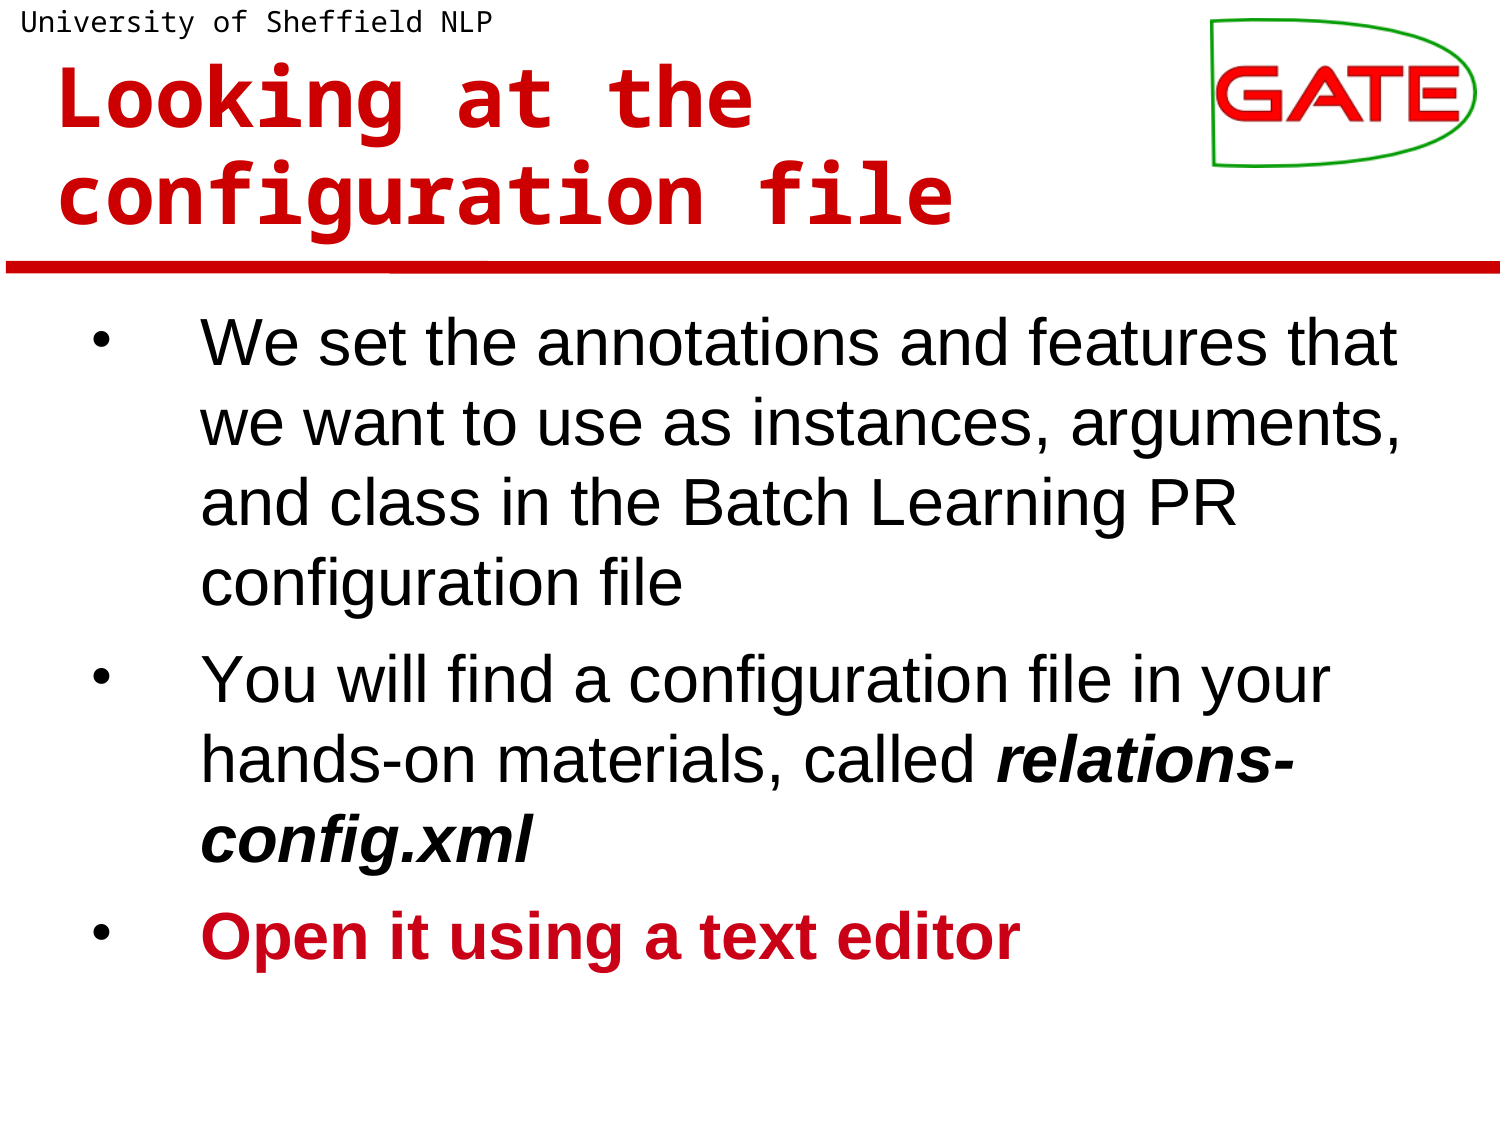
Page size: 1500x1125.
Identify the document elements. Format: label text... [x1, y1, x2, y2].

picture [1210, 18, 1477, 168]
list We set the annotations and features that we want to use as instances, arguments, and class in the Batch Learning PR configuration file You will find a configuration file in your hands-on materials, called relations-config.xml Open it using a text editor [75, 290, 1425, 1034]
title Looking at the configuration file [41, 30, 1391, 262]
